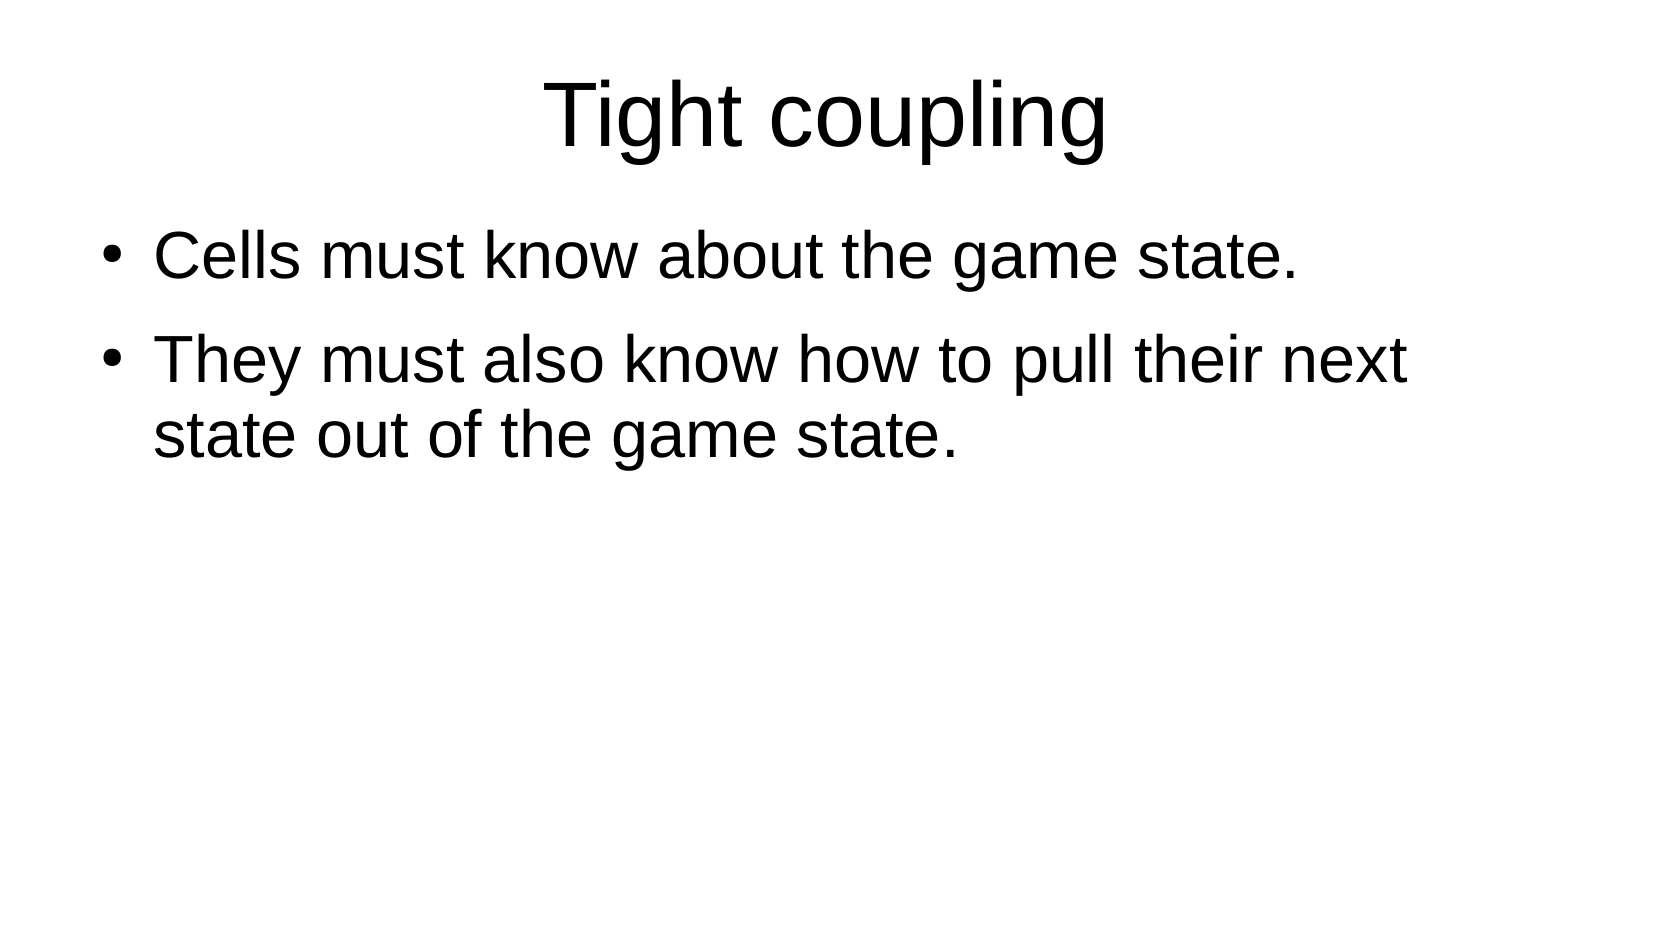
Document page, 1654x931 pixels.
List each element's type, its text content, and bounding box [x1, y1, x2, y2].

list Cells must know about the game state. They must also know how to pull their next state out of the game state. [82, 217, 1571, 758]
title Tight coupling [82, 37, 1571, 193]
